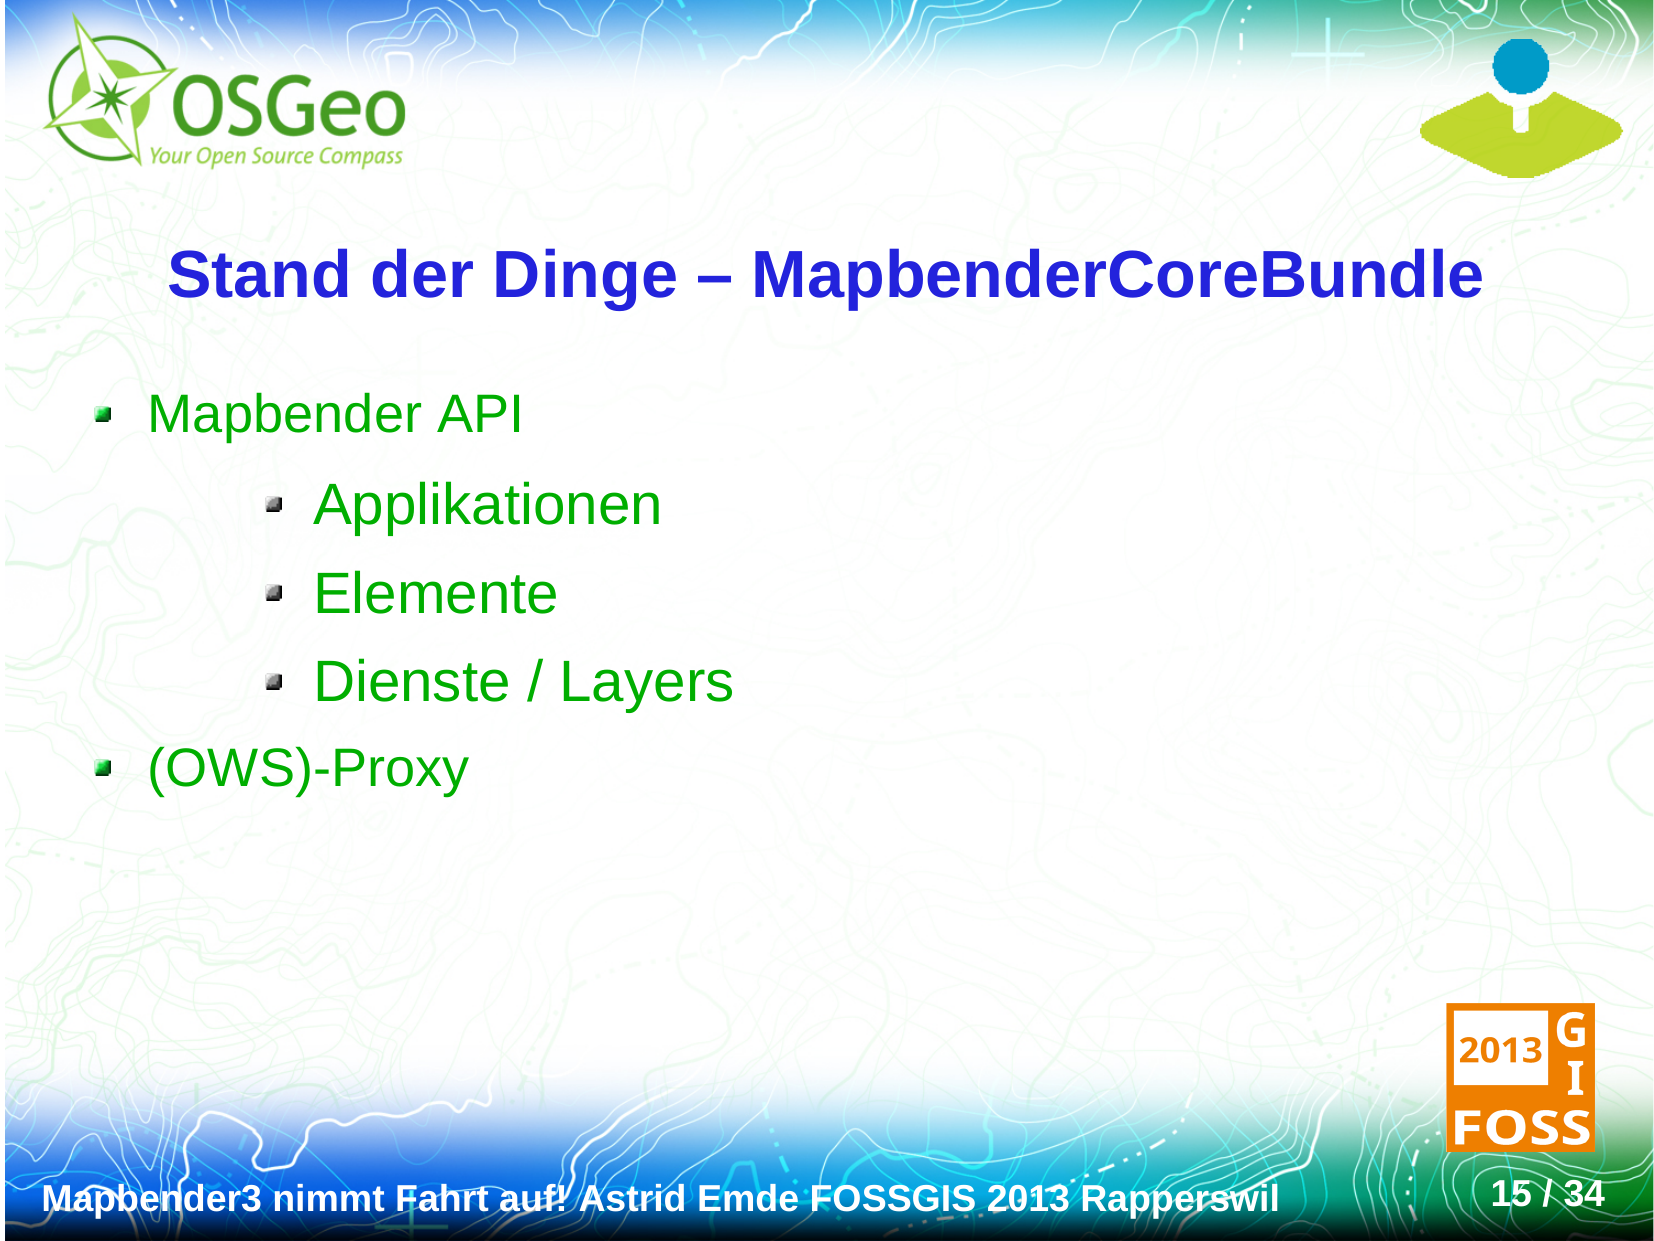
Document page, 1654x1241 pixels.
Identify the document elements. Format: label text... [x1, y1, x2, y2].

list Mapbender API Applikationen Elemente Dienste / Layers (OWS)-Proxy [76, 383, 1565, 1203]
title Stand der Dinge – MapbenderCoreBundle [82, 200, 1571, 349]
picture [5, 0, 1654, 1241]
